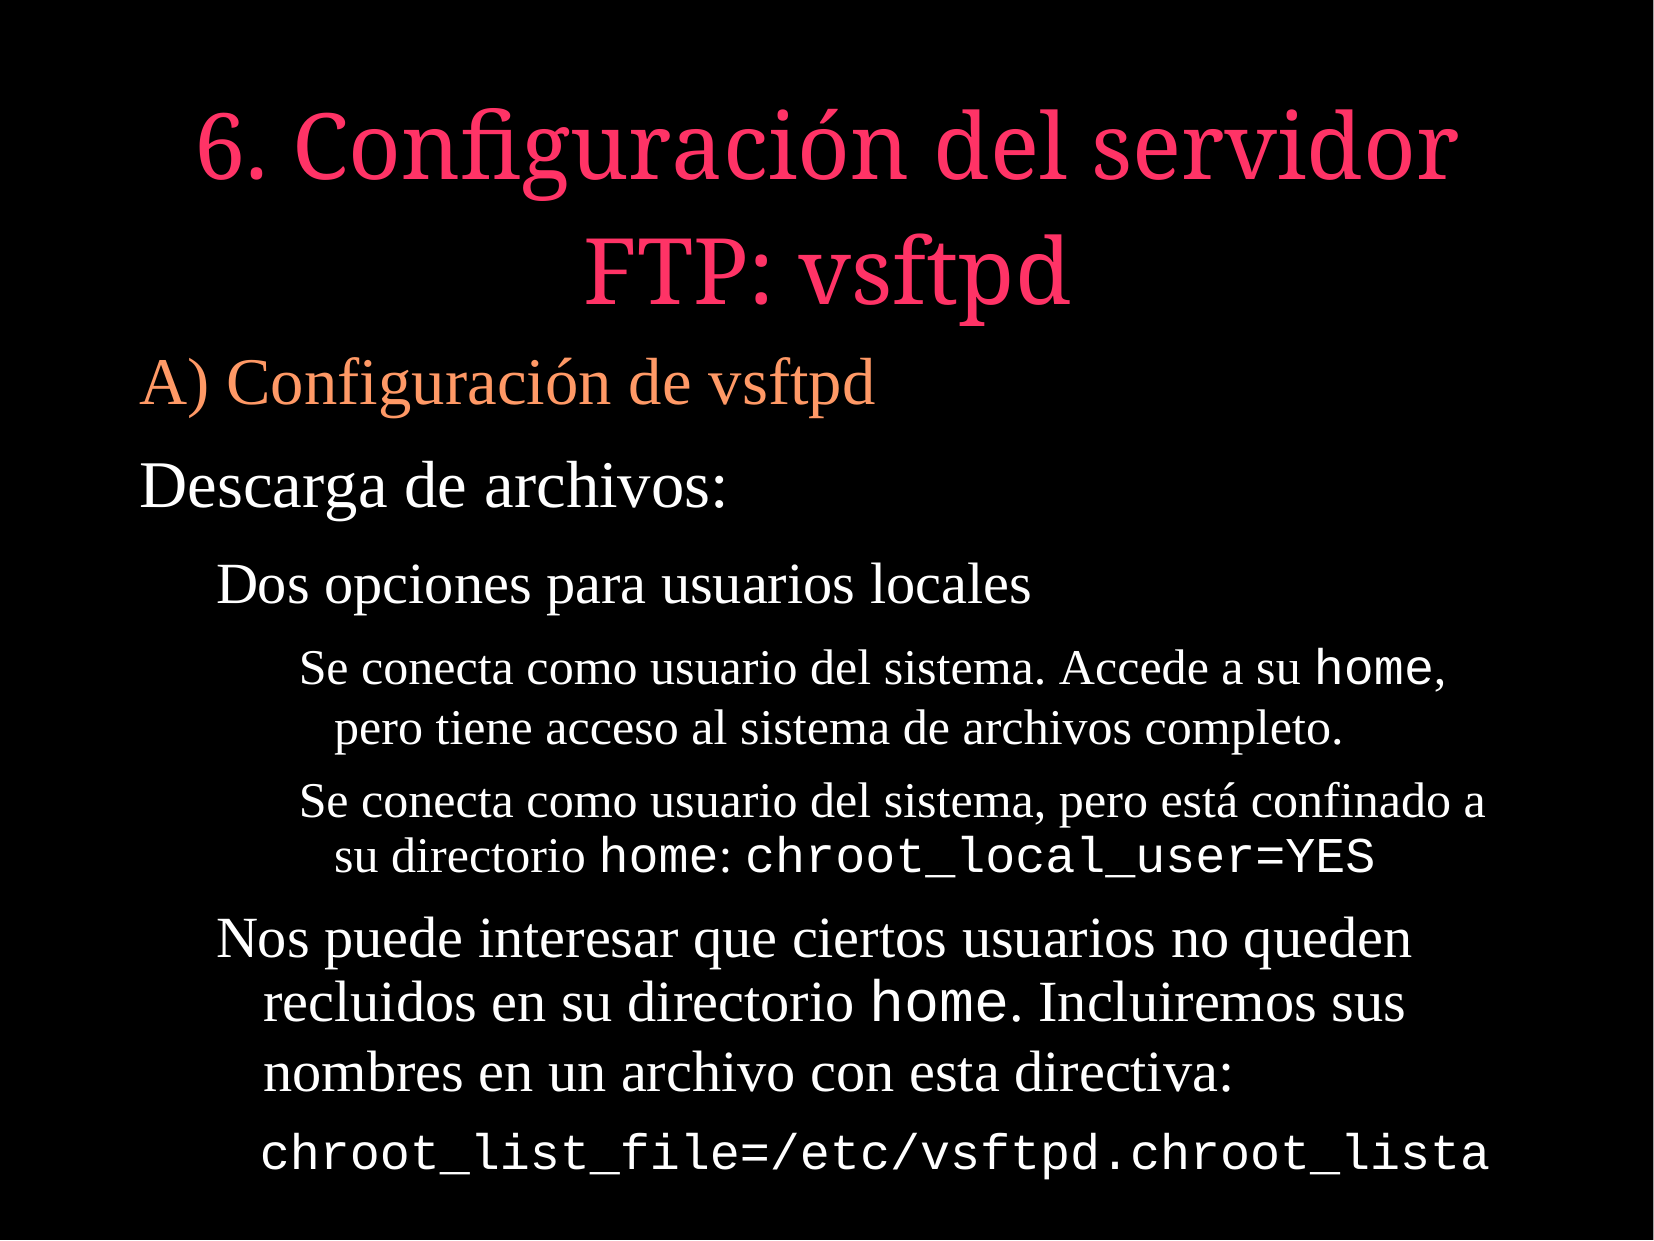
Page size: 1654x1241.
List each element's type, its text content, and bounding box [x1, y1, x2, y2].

title 6. Configuración del servidor FTP: vsftpd [121, 82, 1534, 331]
list A) Configuración de vsftpd Descarga de archivos: Dos opciones para usuarios locales Se conecta como usuario del sistema. Accede a su home, pero tiene acceso al sistema de archivos completo. Se conecta como usuario del sistema, pero está confinado a su directorio home: chroot_local_user=YES Nos puede interesar que ciertos usuarios no queden recluidos en su directorio home. Incluiremos sus nombres en un archivo con esta directiva: chroot_list_file=/etc/vsftpd.chroot_lista [121, 344, 1534, 1184]
